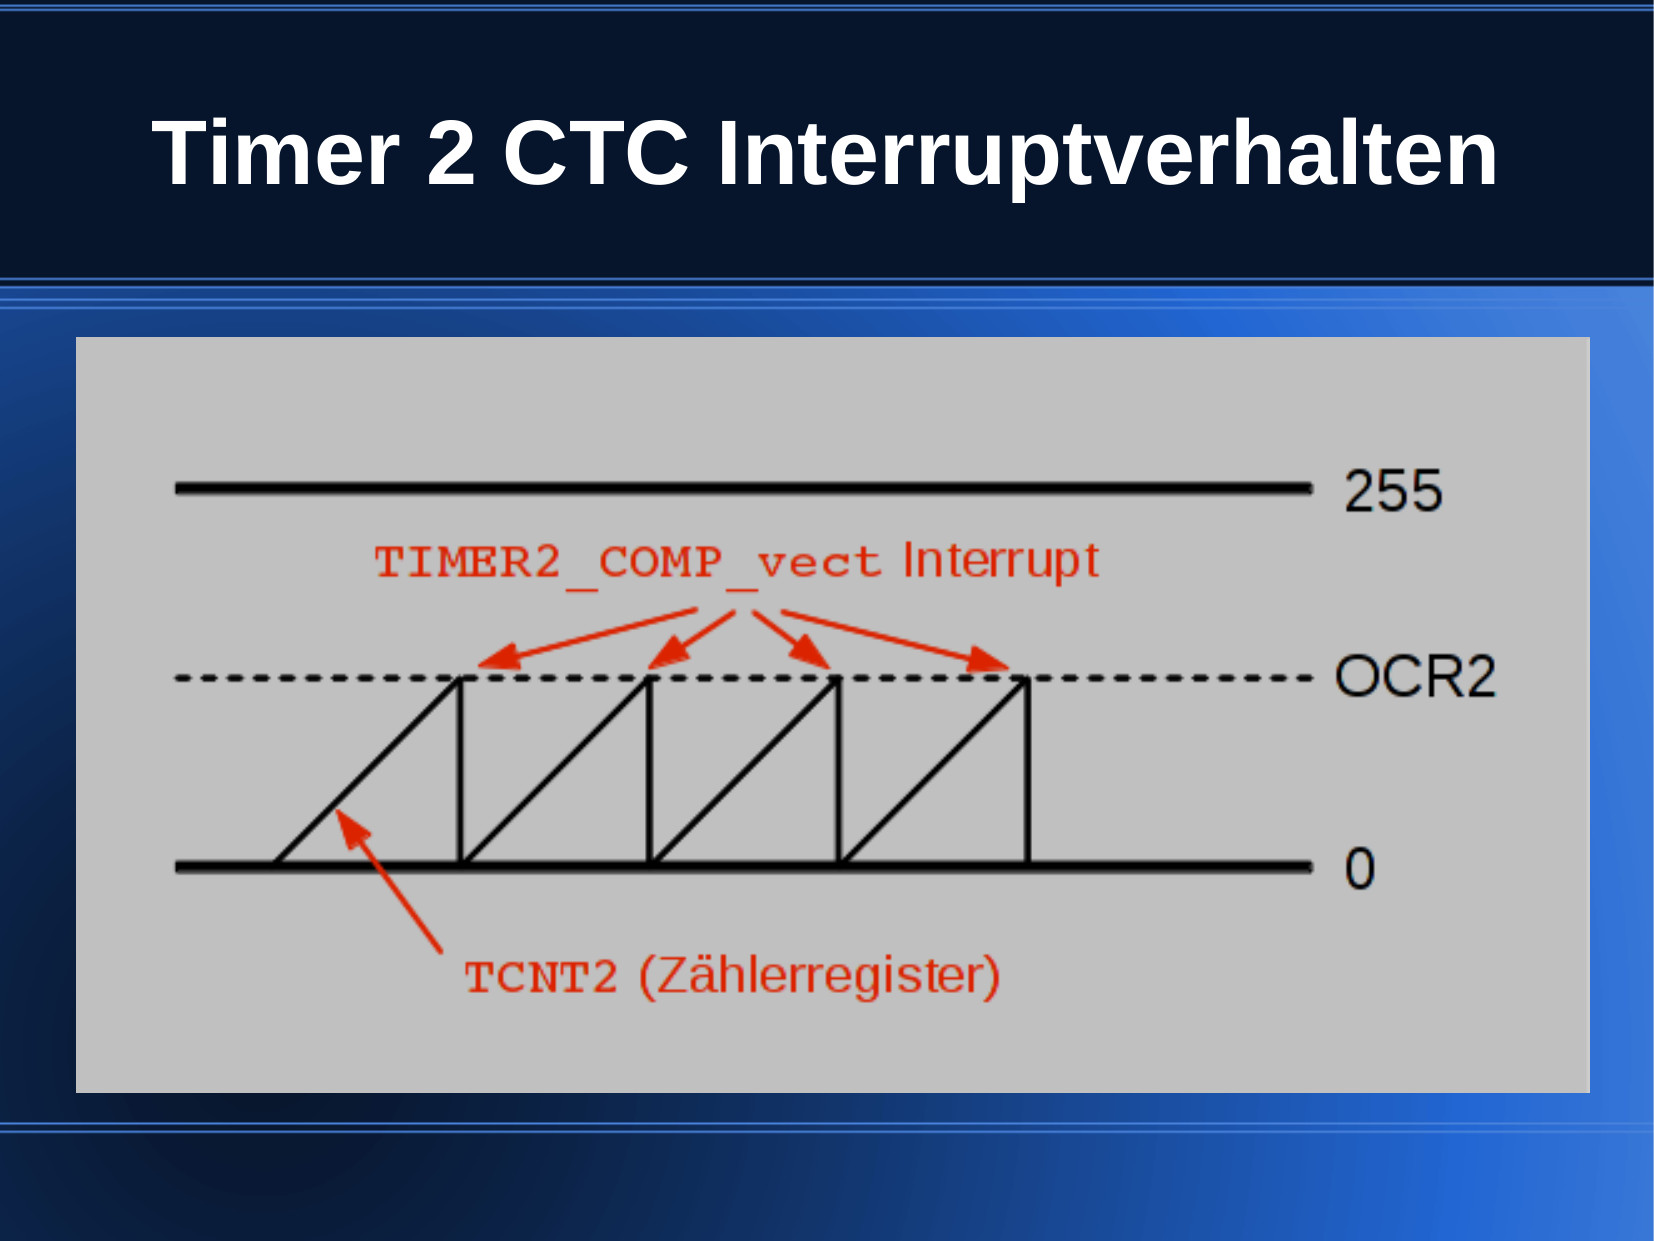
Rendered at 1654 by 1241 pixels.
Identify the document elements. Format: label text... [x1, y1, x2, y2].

title Timer 2 CTC Interruptverhalten [82, 49, 1571, 257]
picture [0, 0, 1654, 1241]
